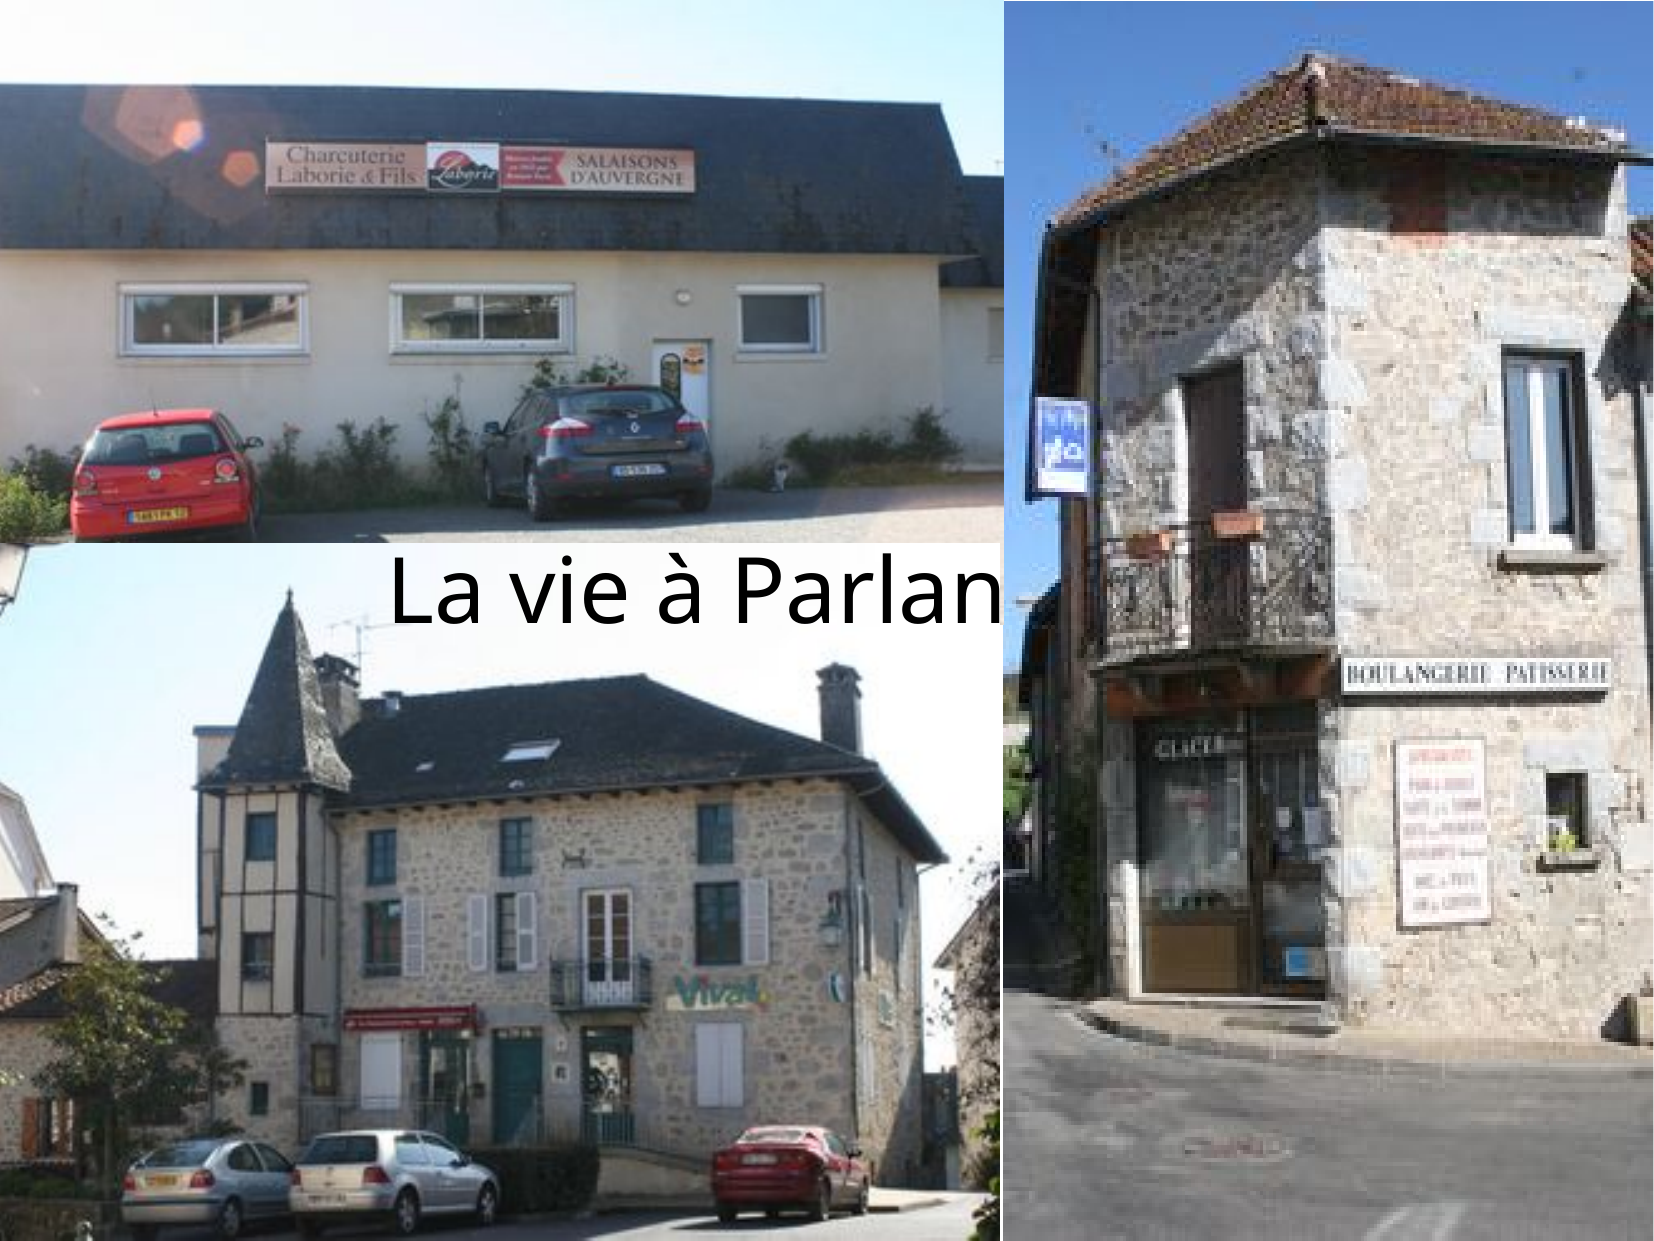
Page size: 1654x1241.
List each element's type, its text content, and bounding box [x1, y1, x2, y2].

title La vie à Parlan [0, 484, 1441, 692]
picture [0, 0, 1654, 1241]
picture [0, 692, 1000, 1241]
